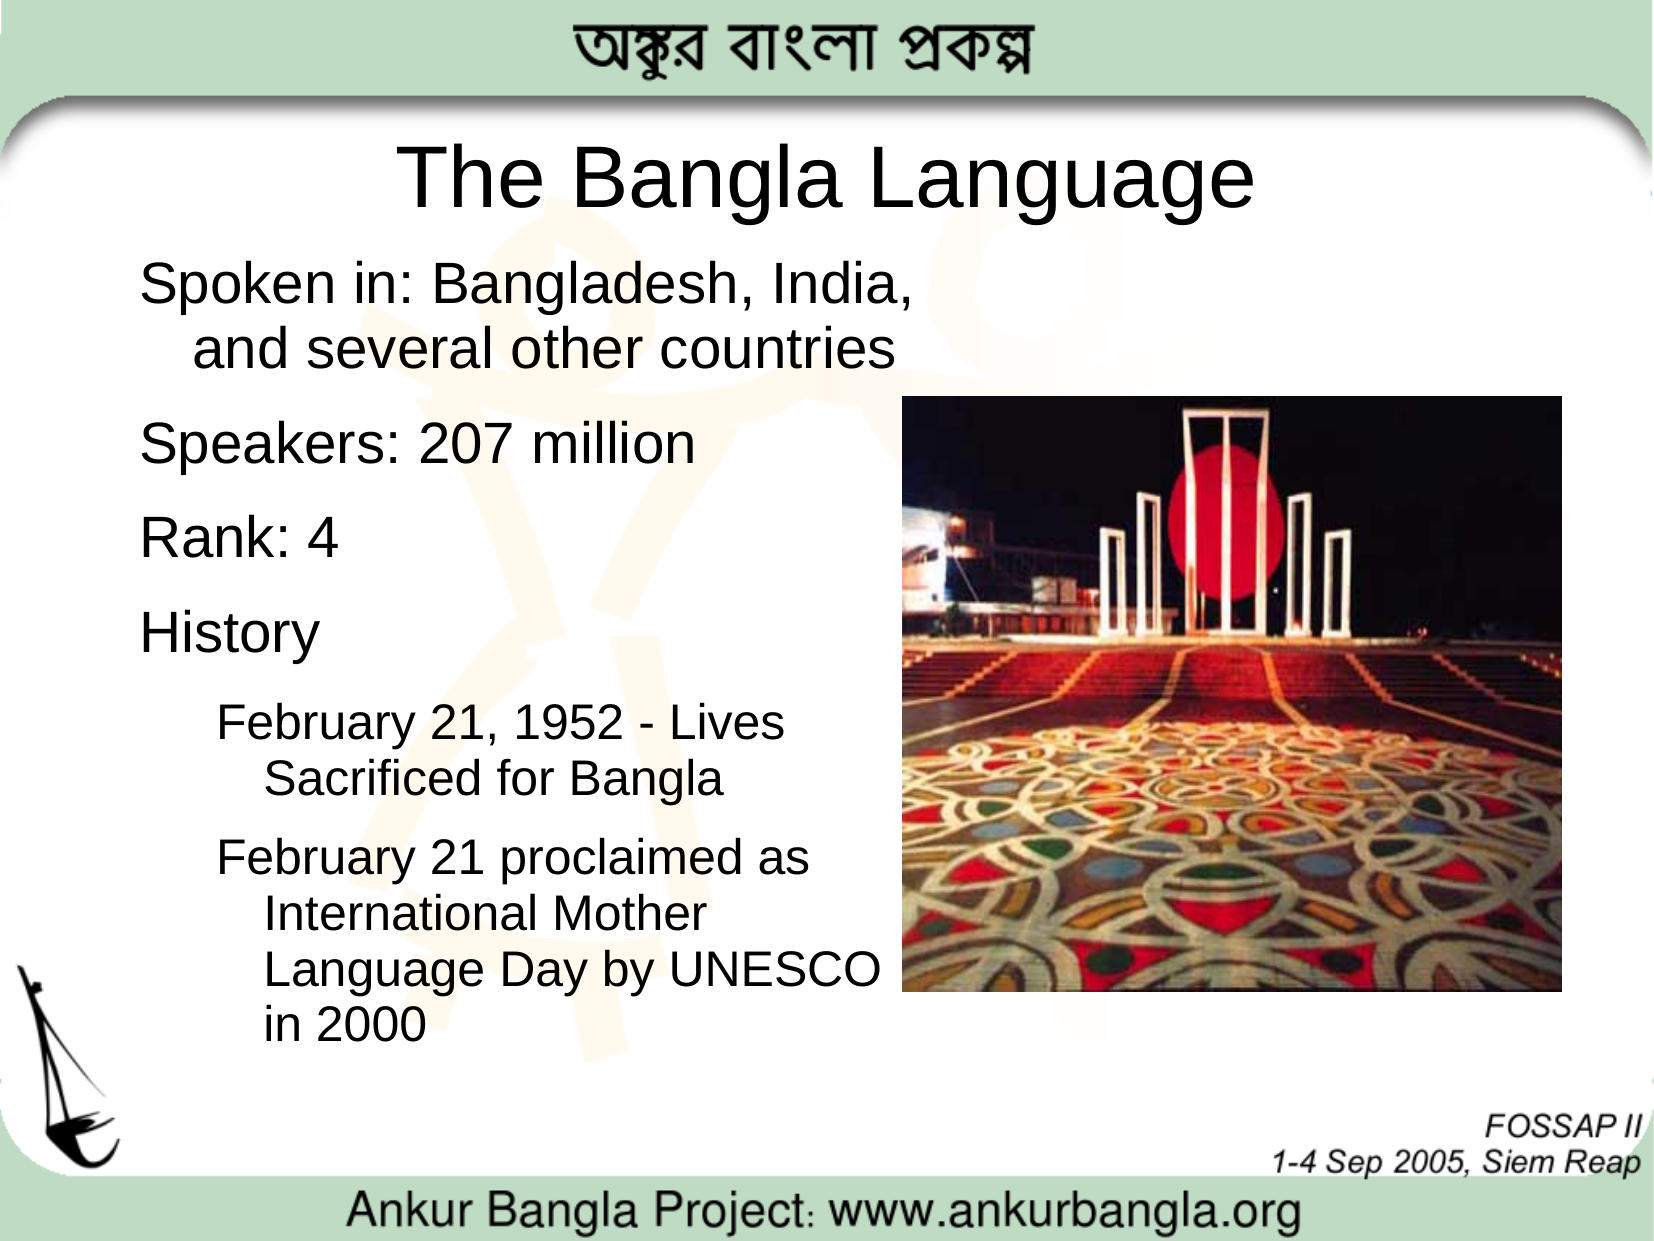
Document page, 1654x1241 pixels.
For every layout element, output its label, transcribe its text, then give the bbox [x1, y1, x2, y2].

title The Bangla Language [82, 73, 1571, 281]
list Spoken in: Bangladesh, India, and several other countries Speakers: 207 million Rank: 4 History February 21, 1952 - Lives Sacrificed for Bangla February 21 proclaimed as International Mother Language Day by UNESCO in 2000 [121, 251, 924, 1117]
picture [0, 0, 1654, 1241]
